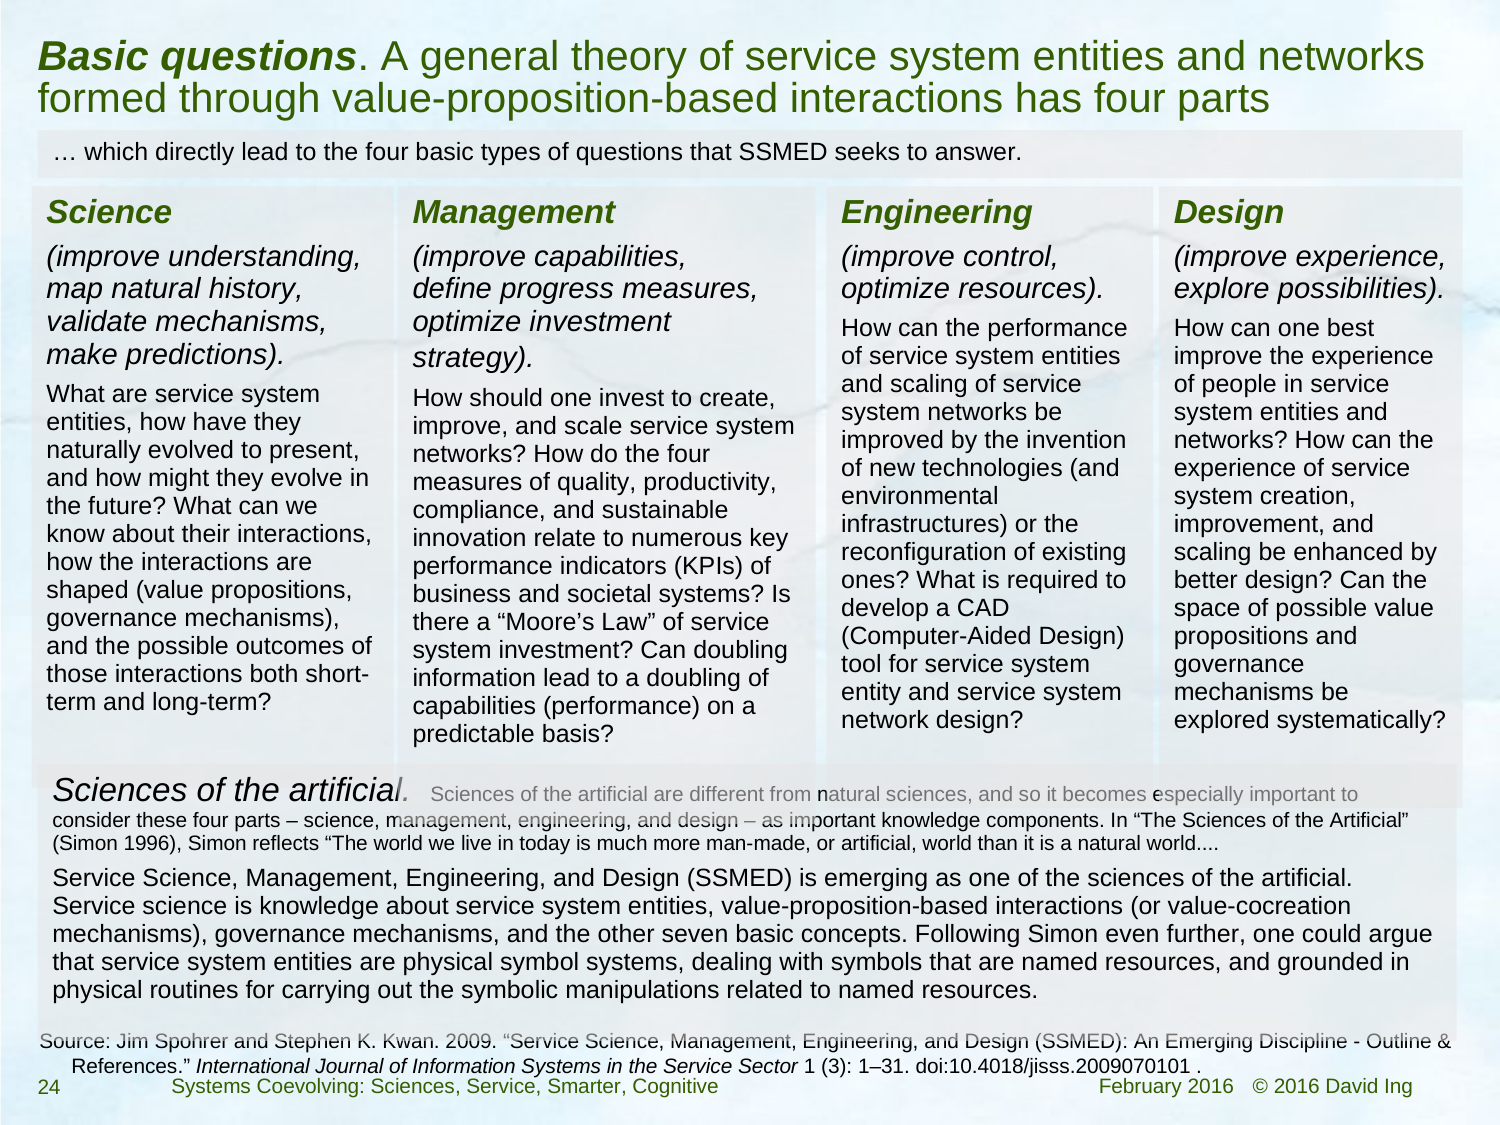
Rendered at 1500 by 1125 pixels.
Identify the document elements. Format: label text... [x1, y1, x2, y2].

title Basic questions. A general theory of service system entities and networks formed through value-proposition-based interactions has four parts [37, 37, 1463, 130]
text_box Sciences of the artificial. Sciences of the artificial are different from natural sciences, and so it becomes especially important to consider these four parts – science, management, engineering, and design – as important knowledge components. In “The Sciences of the Artificial” (Simon 1996), Simon reflects “The world we live in today is much more man-made, or artificial, world than it is a natural world.... Service Science, Management, Engineering, and Design (SSMED) is emerging as one of the sciences of the artificial. Service science is knowledge about service system entities, value-proposition-based interactions (or value-cocreation mechanisms), governance mechanisms, and the other seven basic concepts. Following Simon even further, one could argue that service system entities are physical symbol systems, dealing with symbols that are named resources, and grounded in physical routines for carrying out the symbolic manipulations related to named resources. [37, 763, 1457, 1041]
text_box … which directly lead to the four basic types of questions that SSMED seeks to answer. [37, 130, 1463, 179]
text_box Design (improve experience, explore possibilities). How can one best improve the experience of people in service system entities and networks? How can the experience of service system creation, improvement, and scaling be enhanced by better design? Can the space of possible value propositions and governance mechanisms be explored systematically? [1159, 186, 1463, 809]
picture [0, 0, 1500, 1125]
text_box Science (improve understanding, map natural history, validate mechanisms, make predictions). What are service system entities, how have they naturally evolved to present, and how might they evolve in the future? What can we know about their interactions, how the interactions are shaped (value propositions, governance mechanisms), and the possible outcomes of those interactions both short-term and long-term? [31, 186, 394, 788]
text_box Source: Jim Spohrer and Stephen K. Kwan. 2009. “Service Science, Management, Engineering, and Design (SSMED): An Emerging Discipline - Outline & References.” International Journal of Information Systems in the Service Sector 1 (3): 1–31. doi:10.4018/jisss.2009070101 . [24, 1020, 1495, 1108]
text_box Management (improve capabilities, define progress measures, optimize investment strategy). How should one invest to create, improve, and scale service system networks? How do the four measures of quality, productivity, compliance, and sustainable innovation relate to numerous key performance indicators (KPIs) of business and societal systems? Is there a “Moore’s Law” of service system investment? Can doubling information lead to a doubling of capabilities (performance) on a predictable basis? [397, 186, 816, 824]
text_box Engineering (improve control, optimize resources). How can the performance of service system entities and scaling of service system networks be improved by the invention of new technologies (and environmental infrastructures) or the reconfiguration of existing ones? What is required to develop a CAD (Computer-Aided Design) tool for service system entity and service system network design? [826, 186, 1154, 809]
